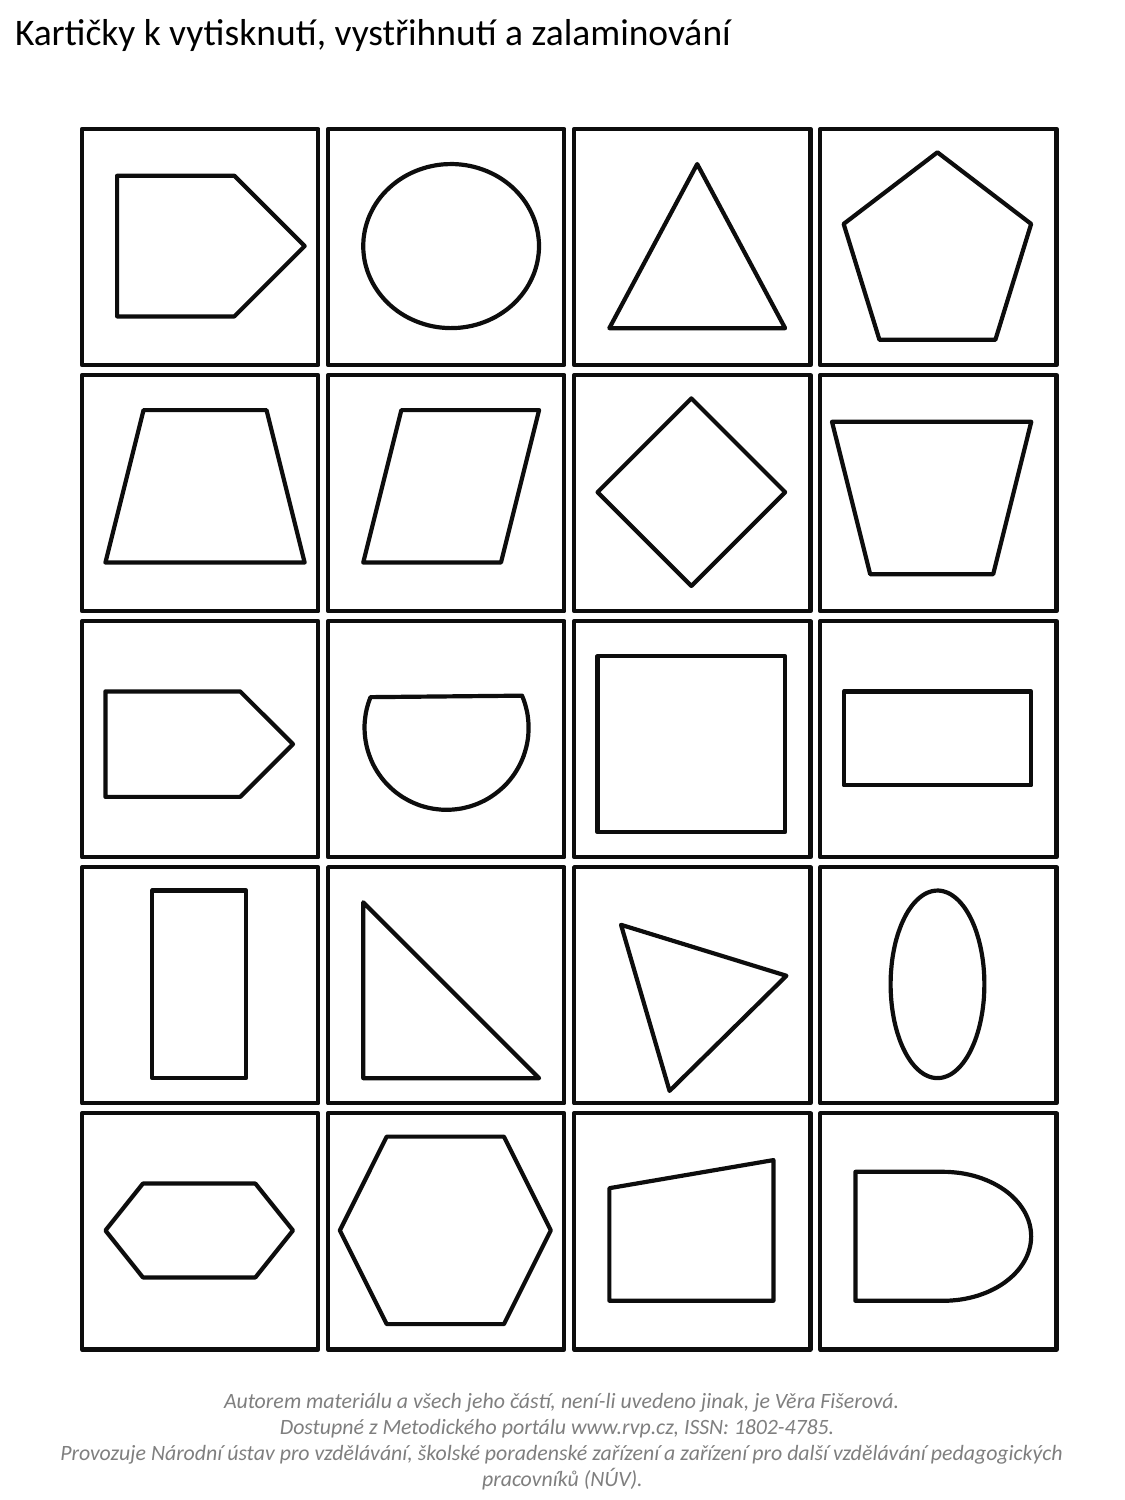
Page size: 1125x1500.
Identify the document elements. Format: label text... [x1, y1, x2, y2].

text_box [820, 1113, 1057, 1350]
text_box [328, 1113, 564, 1350]
text_box [82, 621, 318, 857]
text_box [82, 1113, 318, 1350]
text_box [574, 867, 810, 1103]
text_box [82, 867, 318, 1103]
text_box [574, 621, 810, 857]
text_box [820, 621, 1057, 857]
text_box [82, 129, 318, 365]
text_box [574, 375, 810, 611]
text_box Autorem materiálu a všech jeho částí, není-li uvedeno jinak, je Věra Fišerová. Dostupné z Metodického portálu www.rvp.cz, ISSN: 1802-4785. Provozuje Národní ústav pro vzdělávání, školské poradenské zařízení a zařízení pro další vzdělávání pedagogických pracovníků (NÚV). [0, 1379, 1125, 1499]
text_box [820, 867, 1057, 1103]
text_box [82, 375, 318, 611]
text_box [820, 129, 1057, 365]
text_box [574, 129, 810, 365]
text_box [820, 375, 1057, 611]
text_box [328, 867, 564, 1103]
text_box Kartičky k vytisknutí, vystřihnutí a zalaminování [0, 0, 764, 61]
text_box [328, 621, 564, 857]
text_box [328, 375, 564, 611]
text_box [574, 1113, 810, 1350]
text_box [328, 129, 564, 365]
